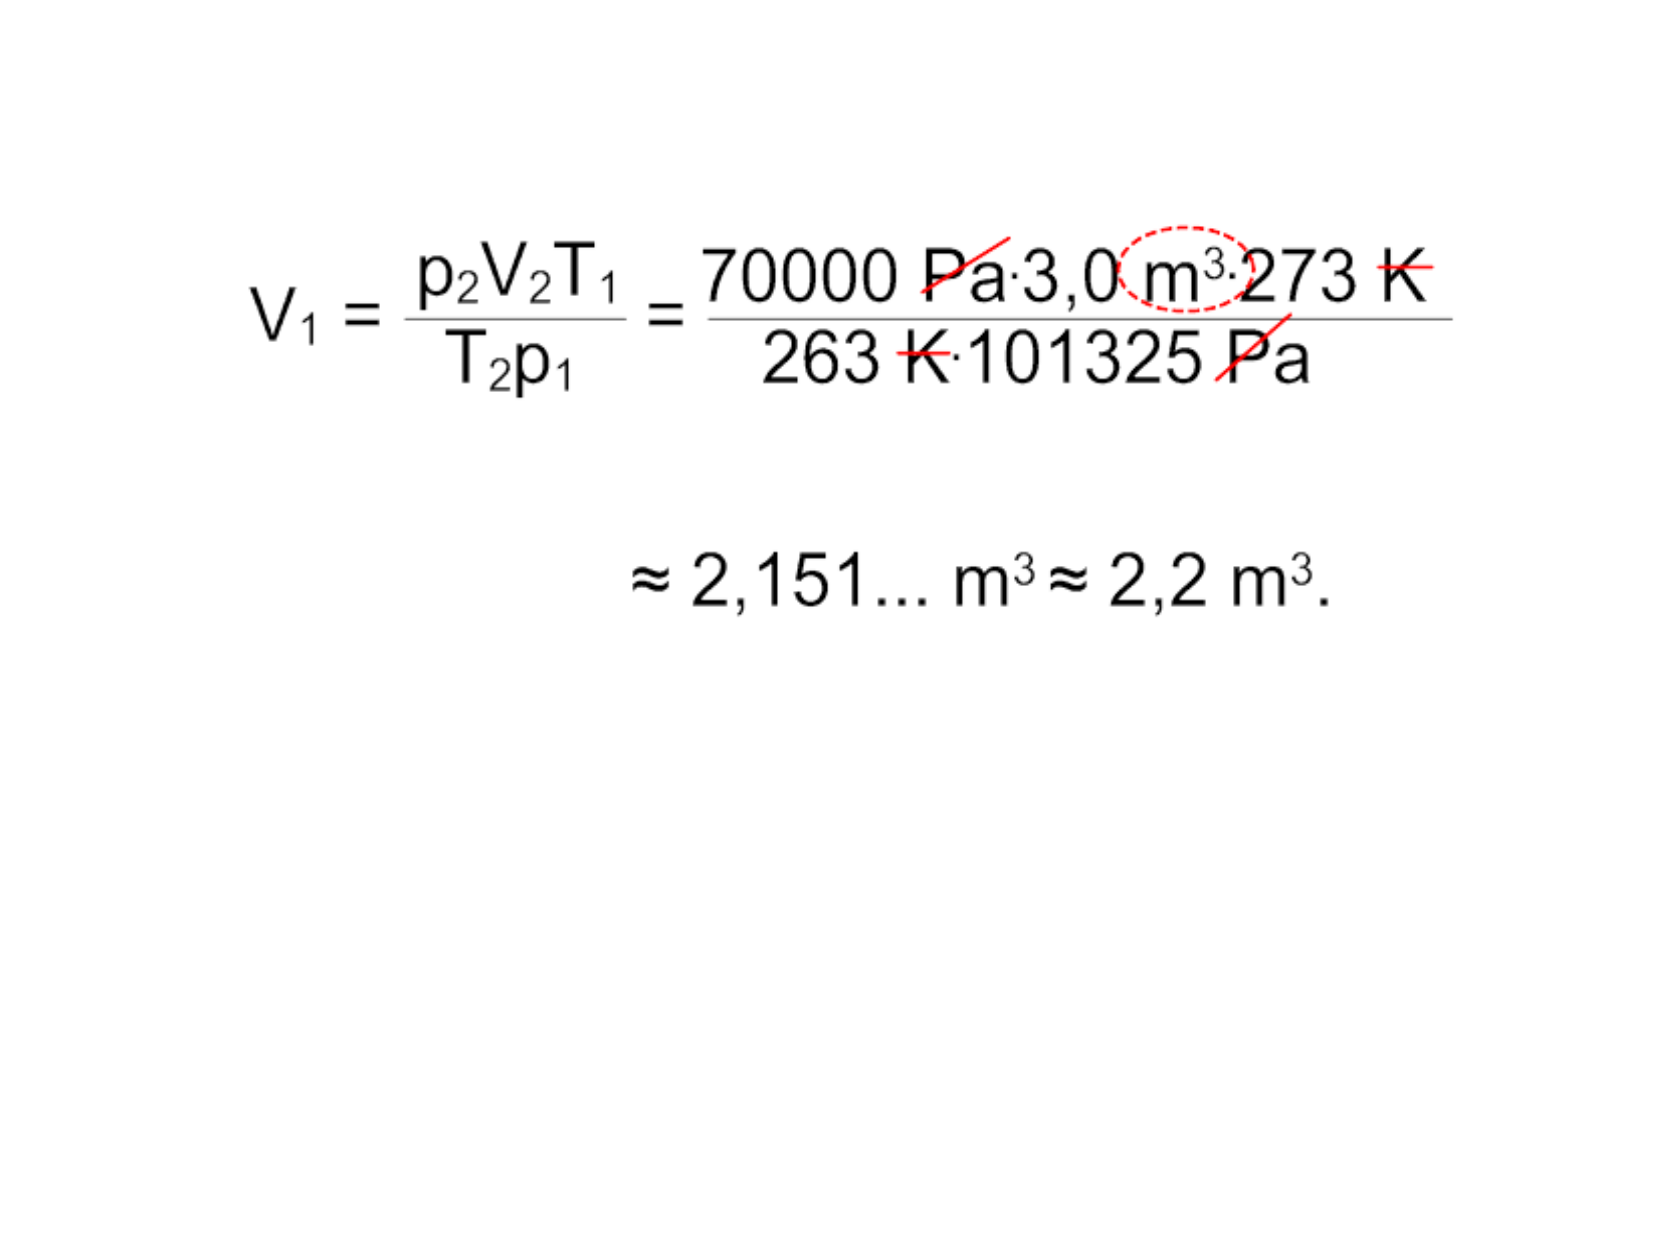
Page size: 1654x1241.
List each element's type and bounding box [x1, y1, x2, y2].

picture [189, 129, 1510, 684]
